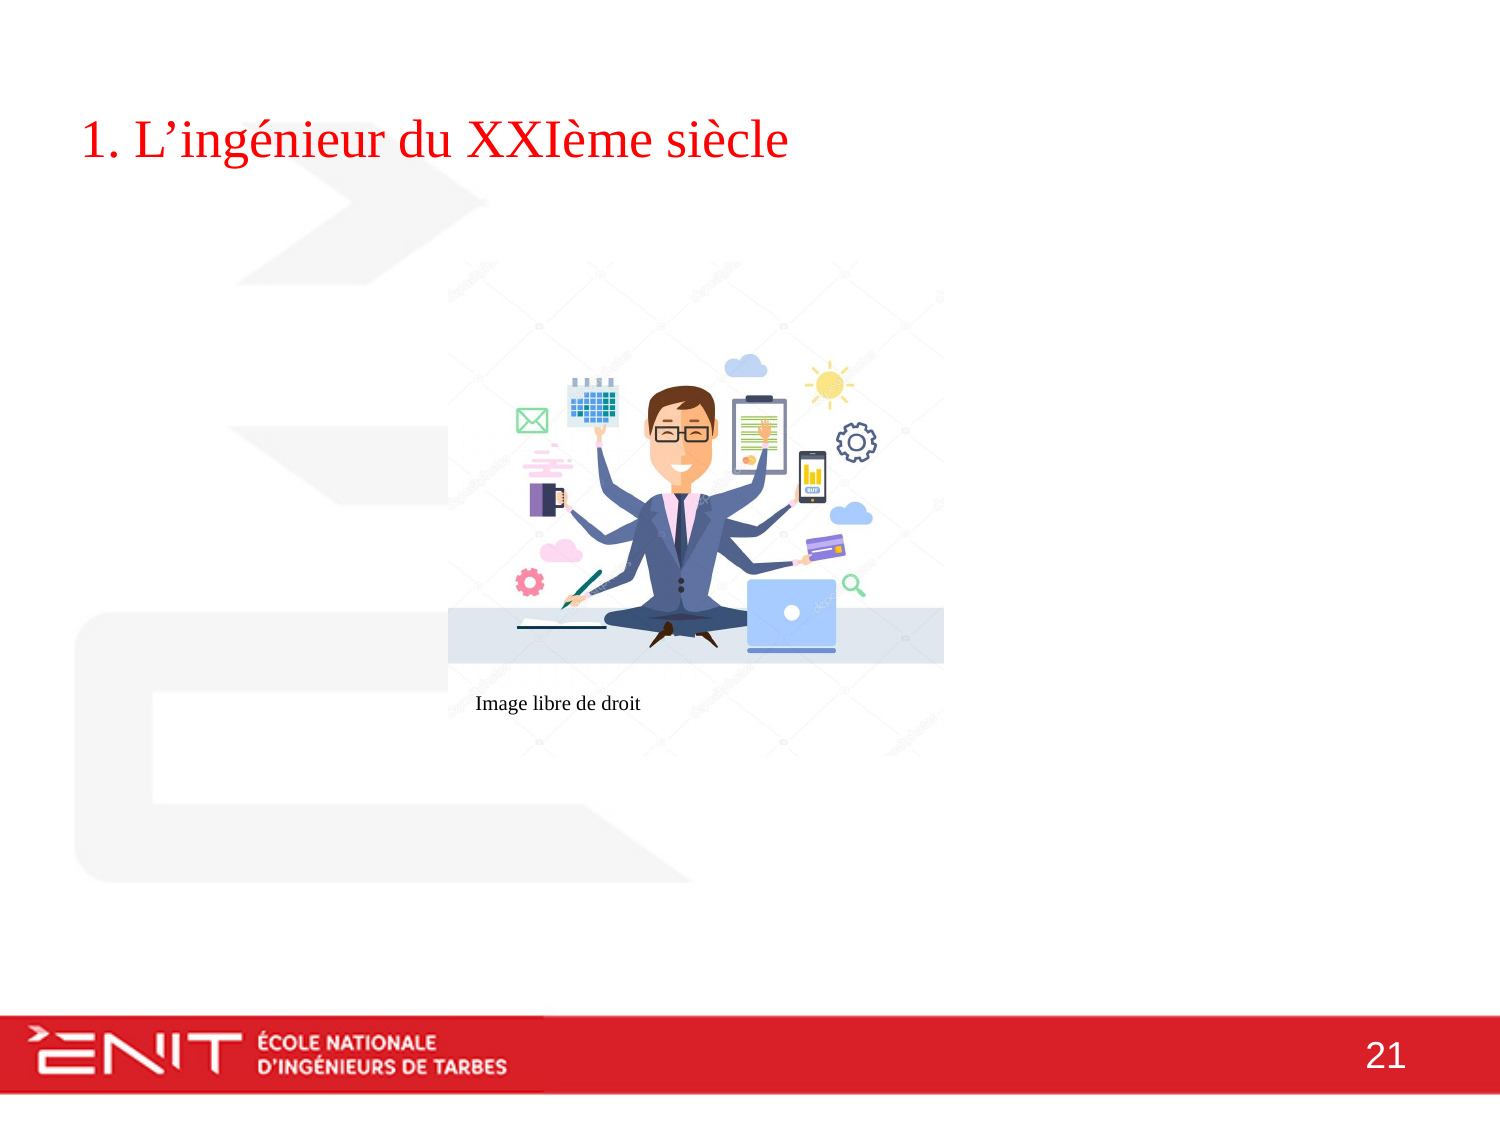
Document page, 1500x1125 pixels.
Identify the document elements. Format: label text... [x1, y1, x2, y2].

picture [0, 0, 1500, 1125]
title 1. L’ingénieur du XXIème siècle [64, 31, 1359, 249]
text_box <numéro> [1350, 1027, 1500, 1098]
text_box Image libre de droit [460, 685, 957, 723]
